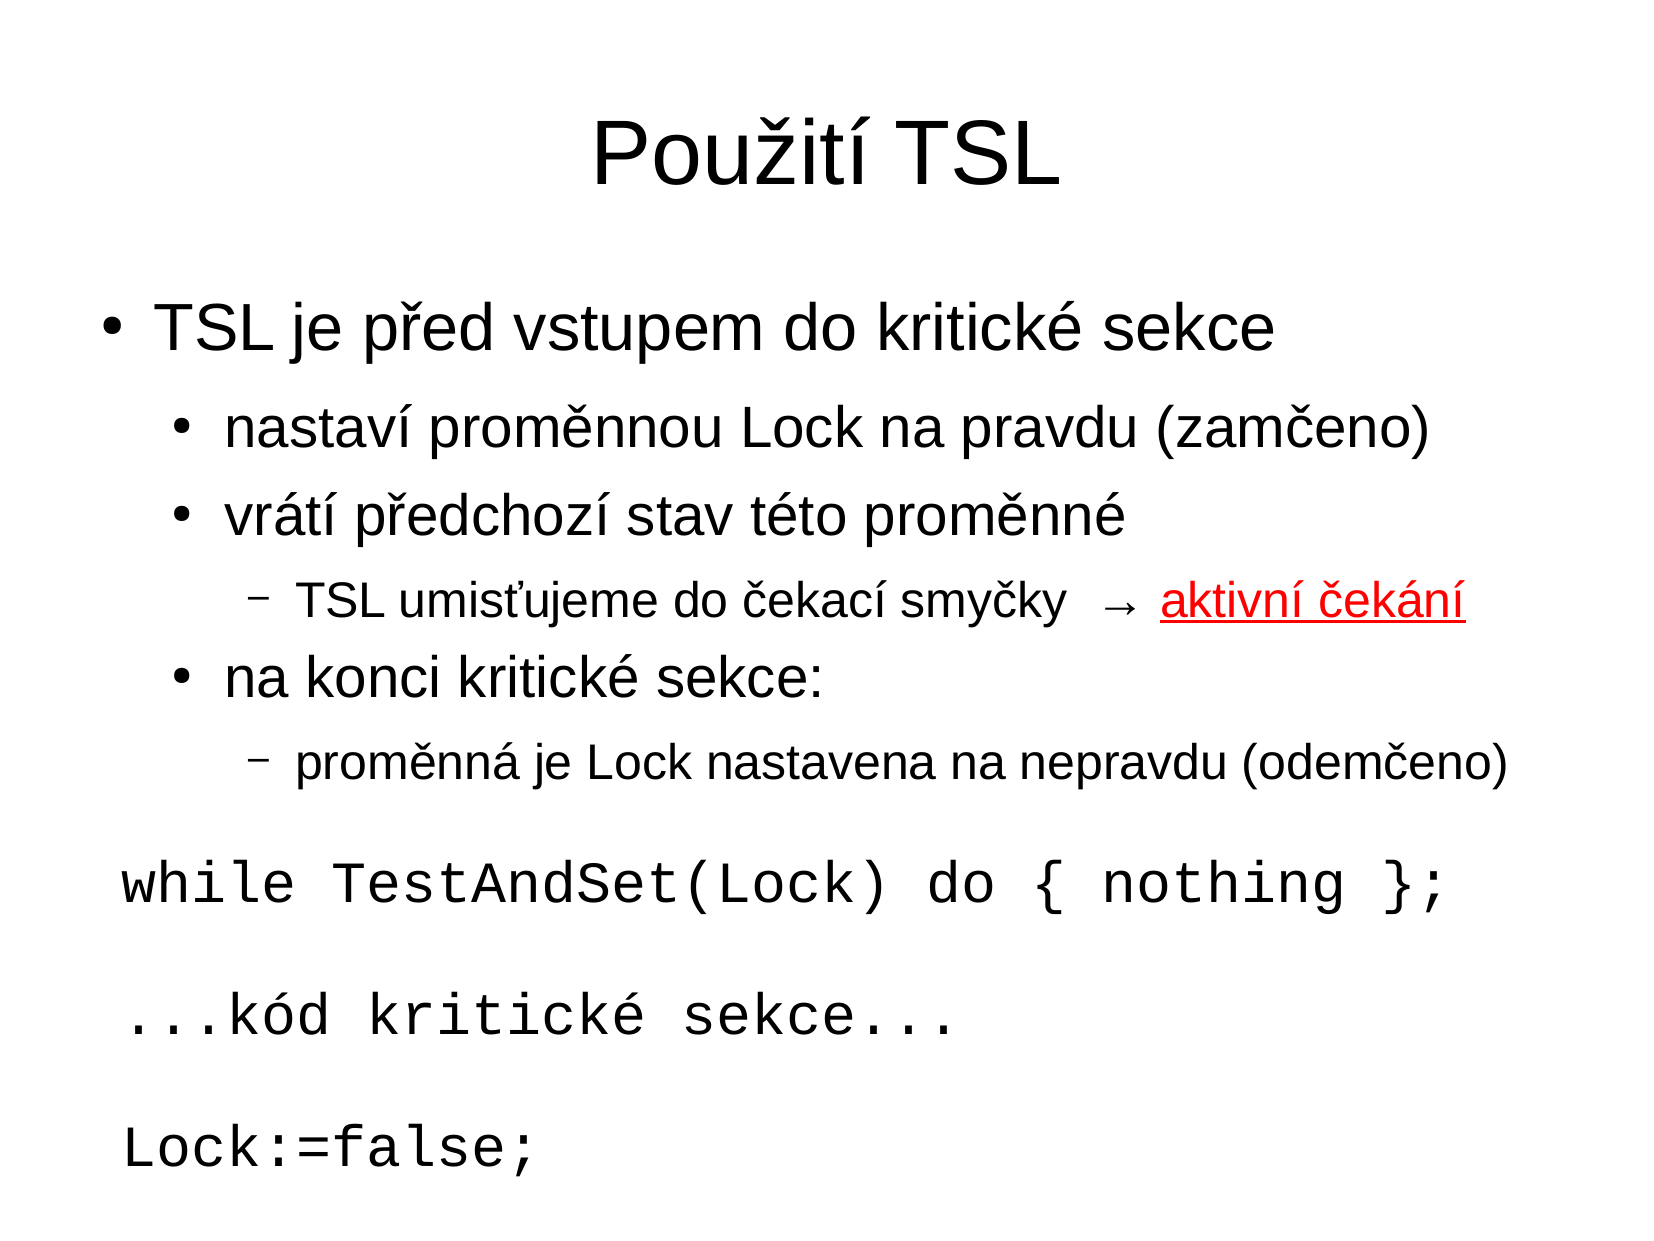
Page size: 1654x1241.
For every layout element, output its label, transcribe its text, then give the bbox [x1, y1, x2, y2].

title Použití TSL [82, 49, 1571, 257]
list TSL je před vstupem do kritické sekce nastaví proměnnou Lock na pravdu (zamčeno) vrátí předchozí stav této proměnné TSL umisťujeme do čekací smyčky → aktivní čekání na konci kritické sekce: proměnná je Lock nastavena na nepravdu (odemčeno) [82, 290, 1571, 1010]
text_box while TestAndSet(Lock) do { nothing }; ...kód kritické sekce... Lock:=false; [106, 846, 1554, 1192]
